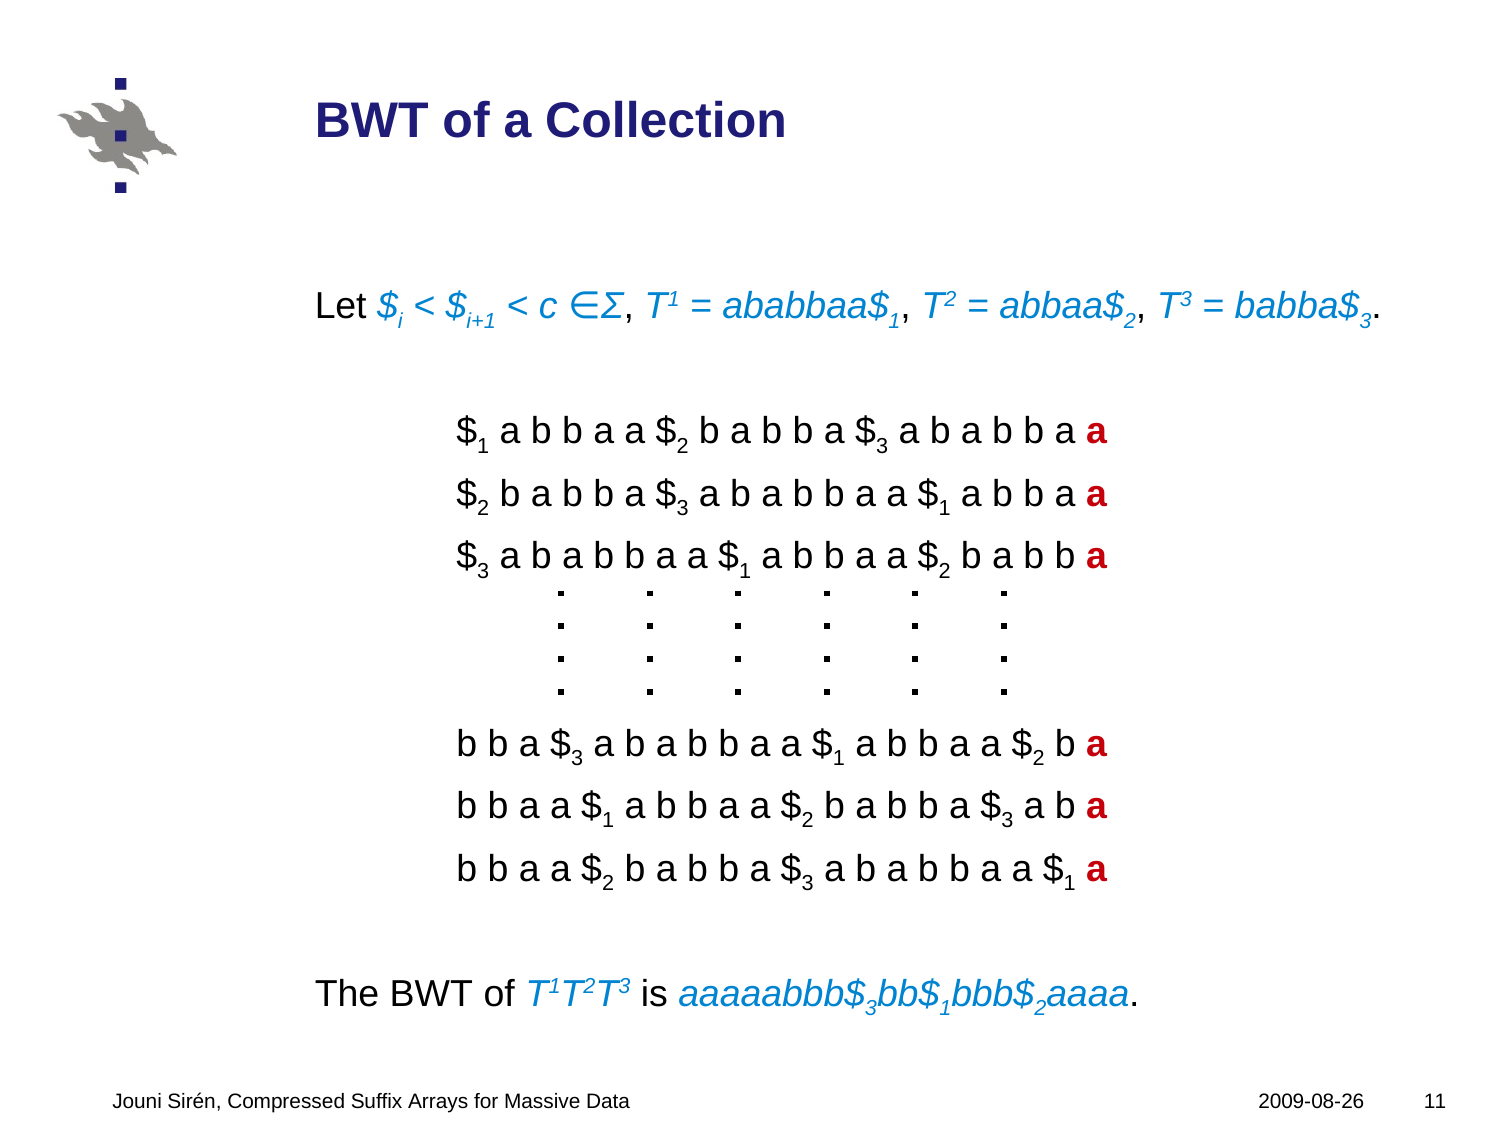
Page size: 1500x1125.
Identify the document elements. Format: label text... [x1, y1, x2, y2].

list Let $i < $i+1 < c ∈Σ, T1 = ababbaa$1, T2 = abbaa$2, T3 = babba$3. $1 a b b a a $2 b a b b a $3 a b a b b a a $2 b a b b a $3 a b a b b a a $1 a b b a a $3 a b a b b a a $1 a b b a a $2 b a b b a b b a $3 a b a b b a a $1 a b b a a $2 b a b b a a $1 a b b a a $2 b a b b a $3 a b a b b a a $2 b a b b a $3 a b a b b a a $1 a The BWT of T1T2T3 is aaaaabbb$3bb$1bbb$2aaaa. [299, 262, 1450, 1091]
picture [57, 78, 177, 193]
title BWT of a Collection [299, 17, 1450, 216]
